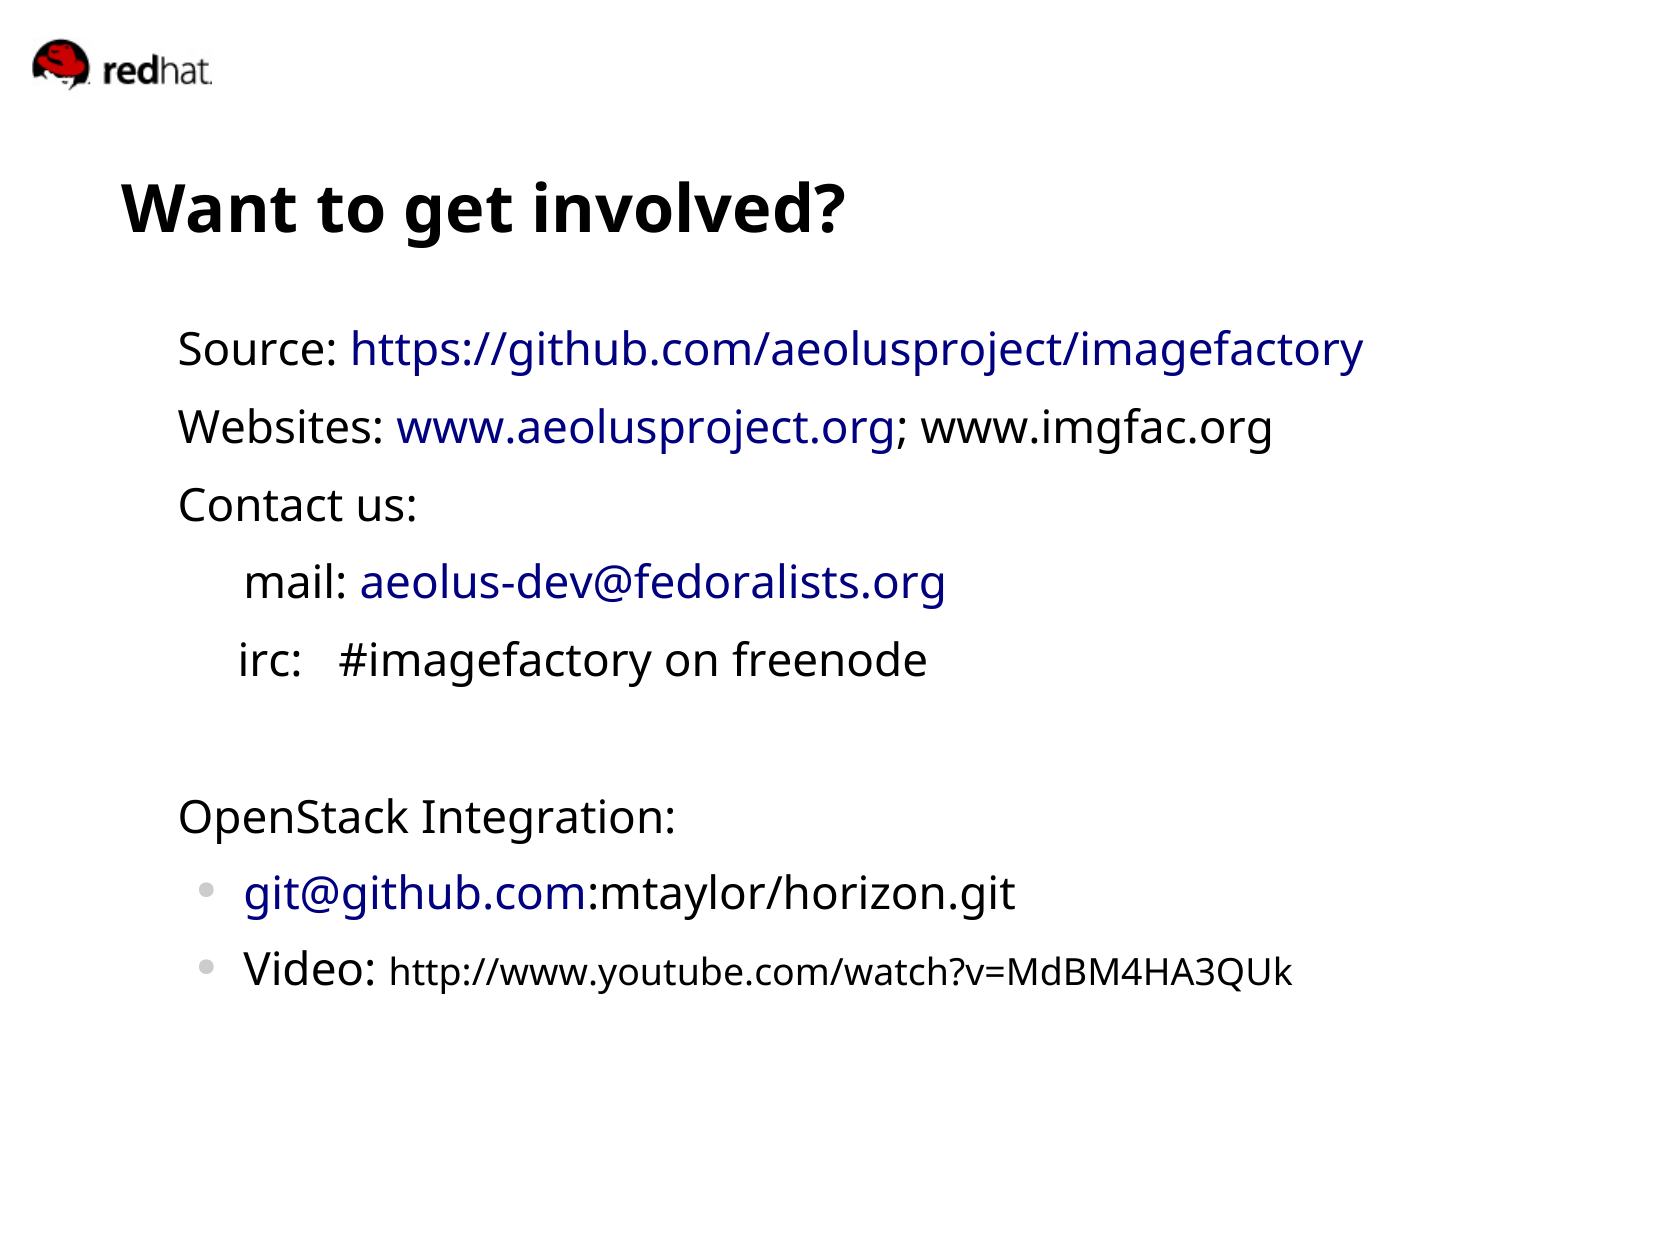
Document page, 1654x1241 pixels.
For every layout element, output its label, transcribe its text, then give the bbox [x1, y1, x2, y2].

title Want to get involved? [121, 102, 1534, 310]
picture [31, 37, 212, 98]
list Source: https://github.com/aeolusproject/imagefactory Websites: www.aeolusproject.org; www.imgfac.org Contact us: mail: aeolus-dev@fedoralists.org irc: #imagefactory on freenode OpenStack Integration: git@github.com:mtaylor/horizon.git Video: http://www.youtube.com/watch?v=MdBM4HA3QUk [121, 316, 1534, 1098]
